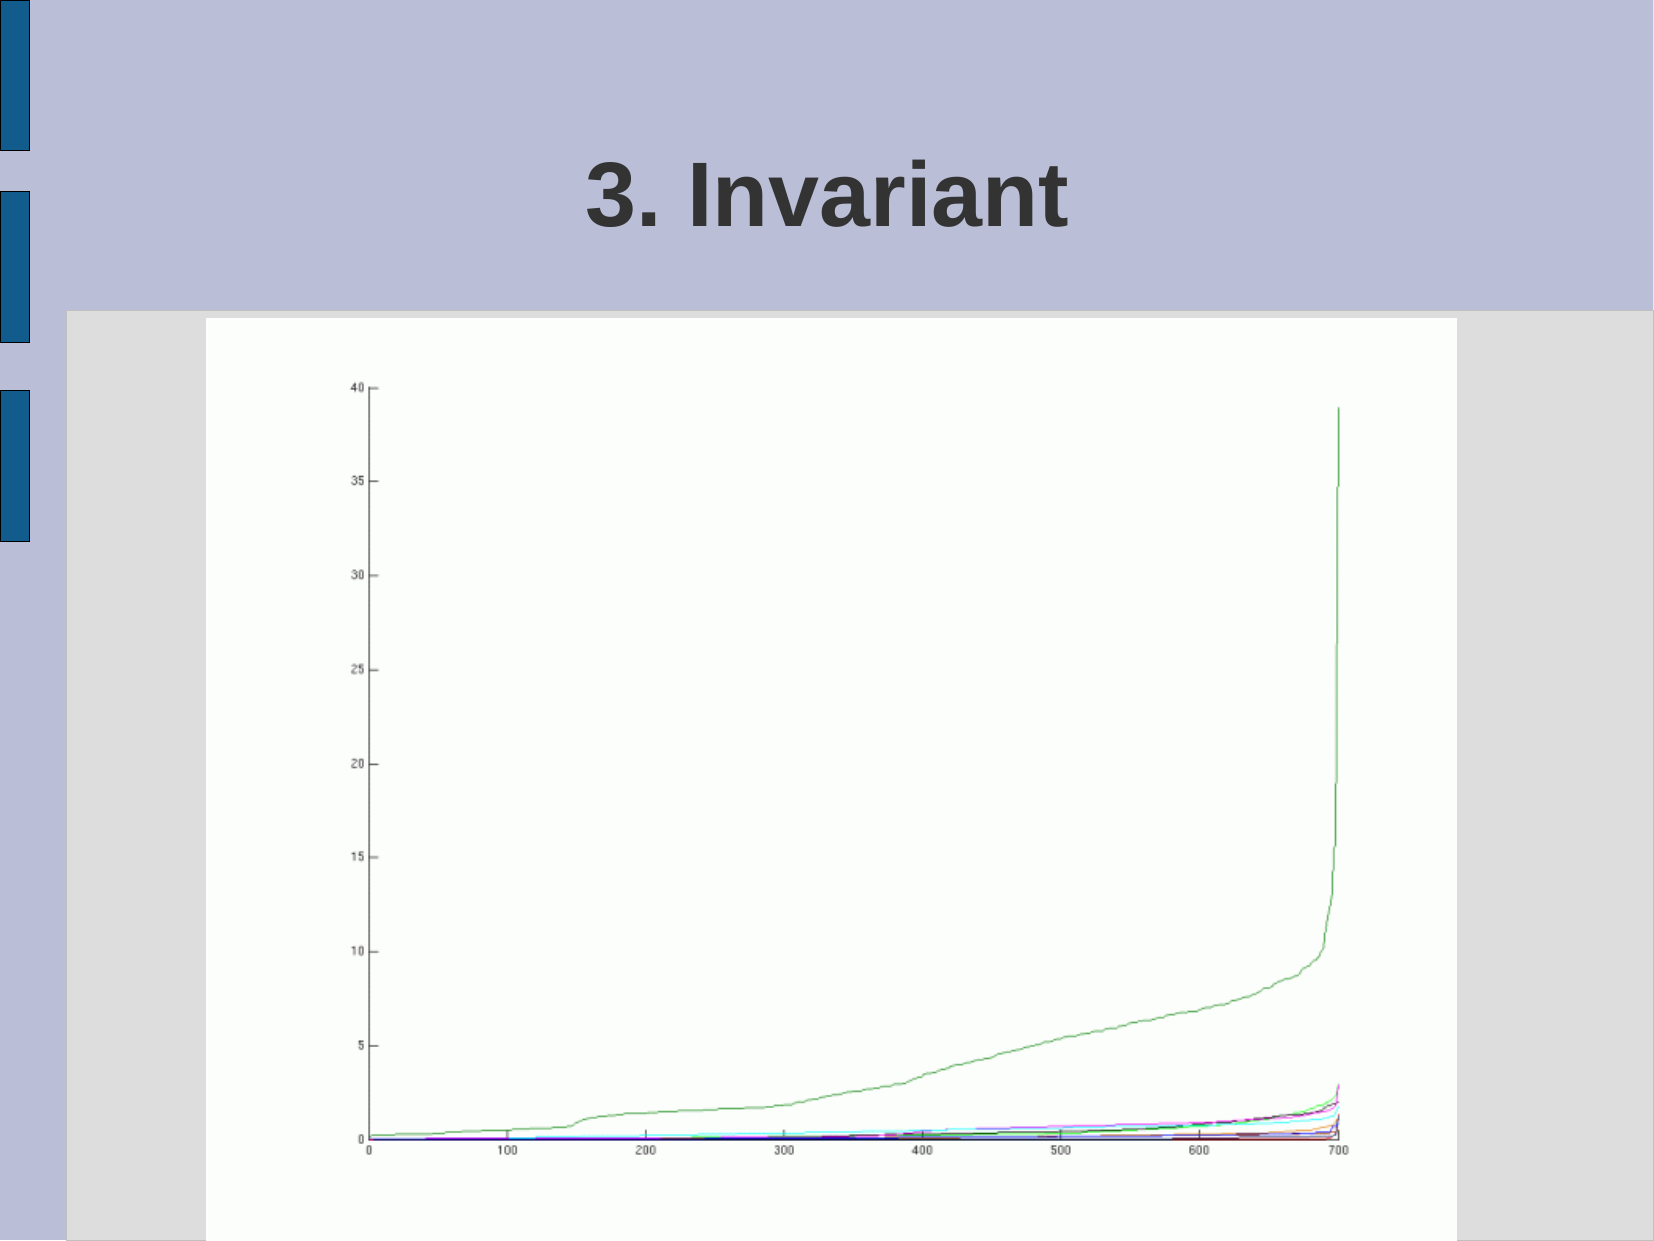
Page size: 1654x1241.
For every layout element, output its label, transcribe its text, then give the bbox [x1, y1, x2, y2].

title 3. Invariant [121, 91, 1534, 299]
picture [206, 318, 1457, 1241]
